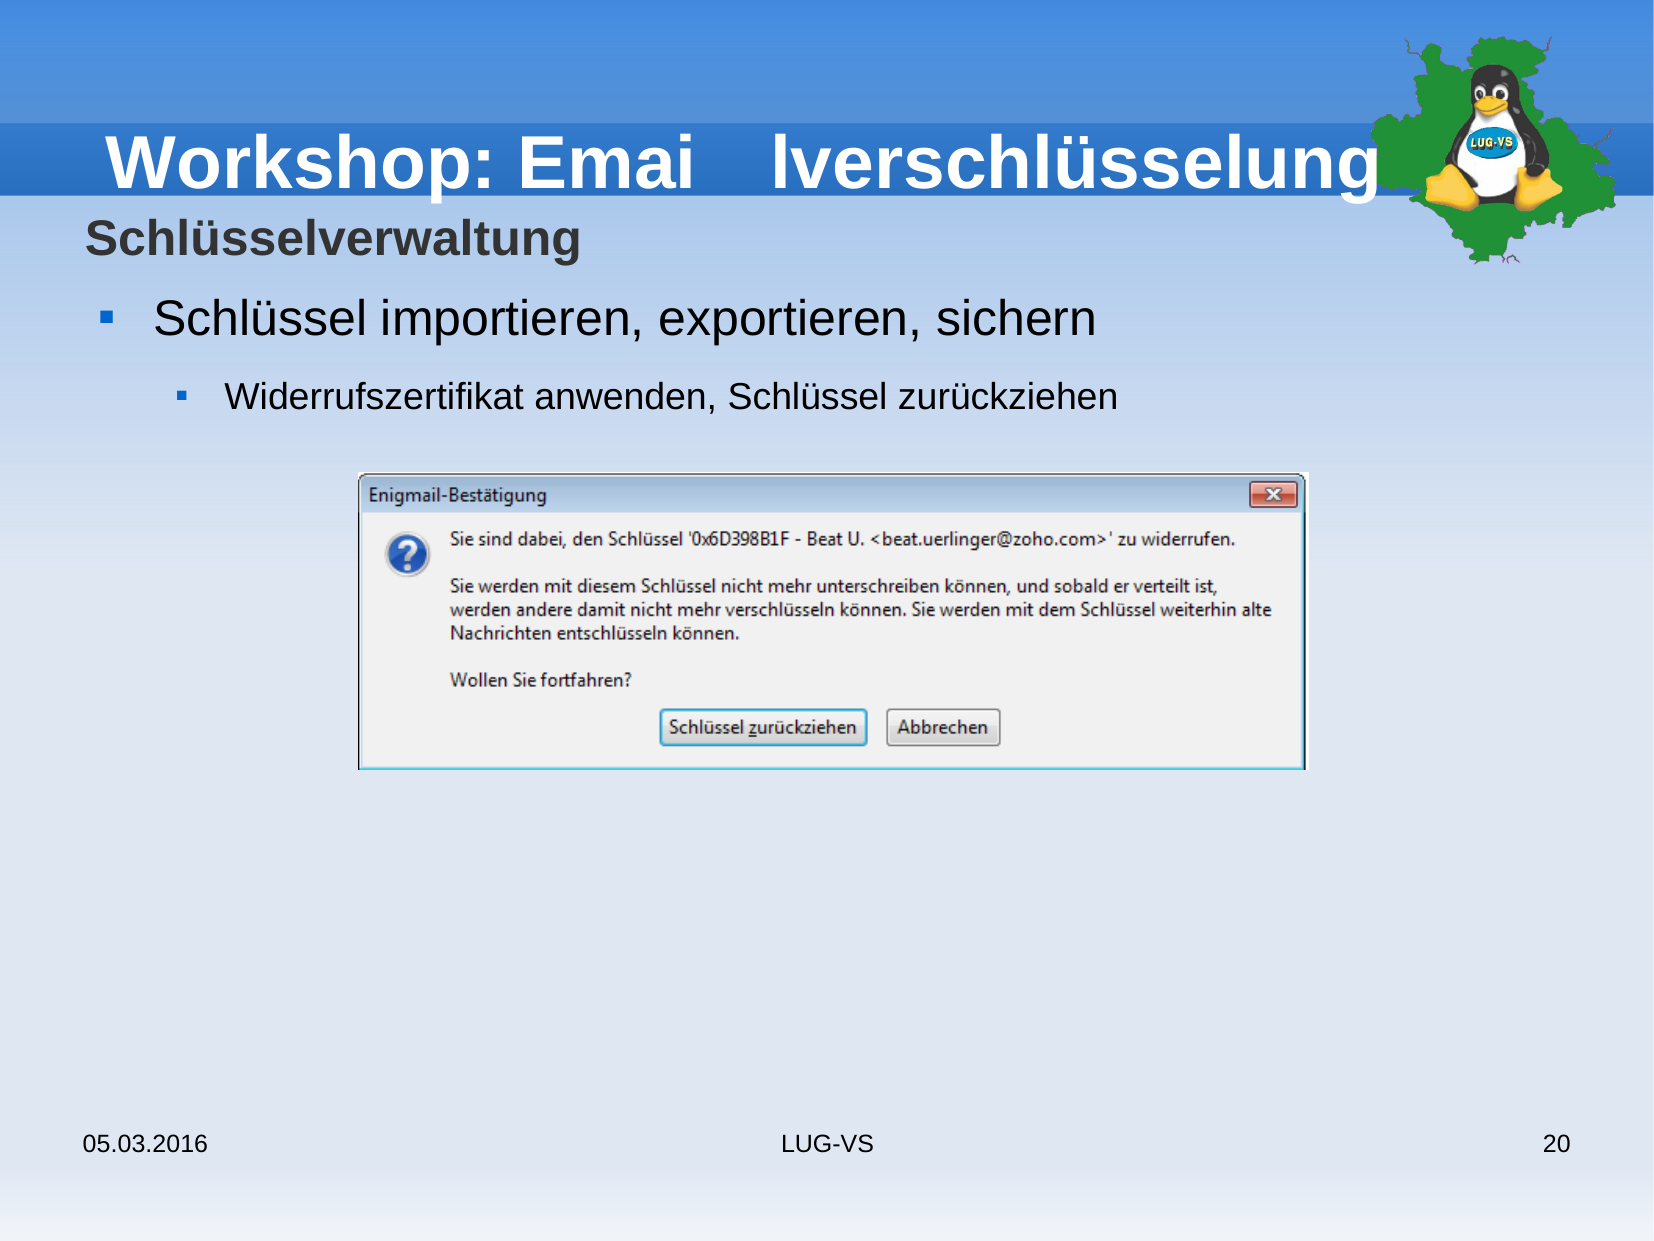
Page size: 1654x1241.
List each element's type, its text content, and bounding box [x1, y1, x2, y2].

list Schlüssel importieren, exportieren, sichern Widerrufszertifikat anwenden, Schlüssel zurückziehen [82, 290, 1571, 1109]
picture [1489, 137, 1512, 149]
title Workshop: Emai lverschlüsselung [0, 59, 1489, 267]
text_box Schlüsselverwaltung [14, 209, 1418, 267]
picture [0, 0, 1654, 1241]
